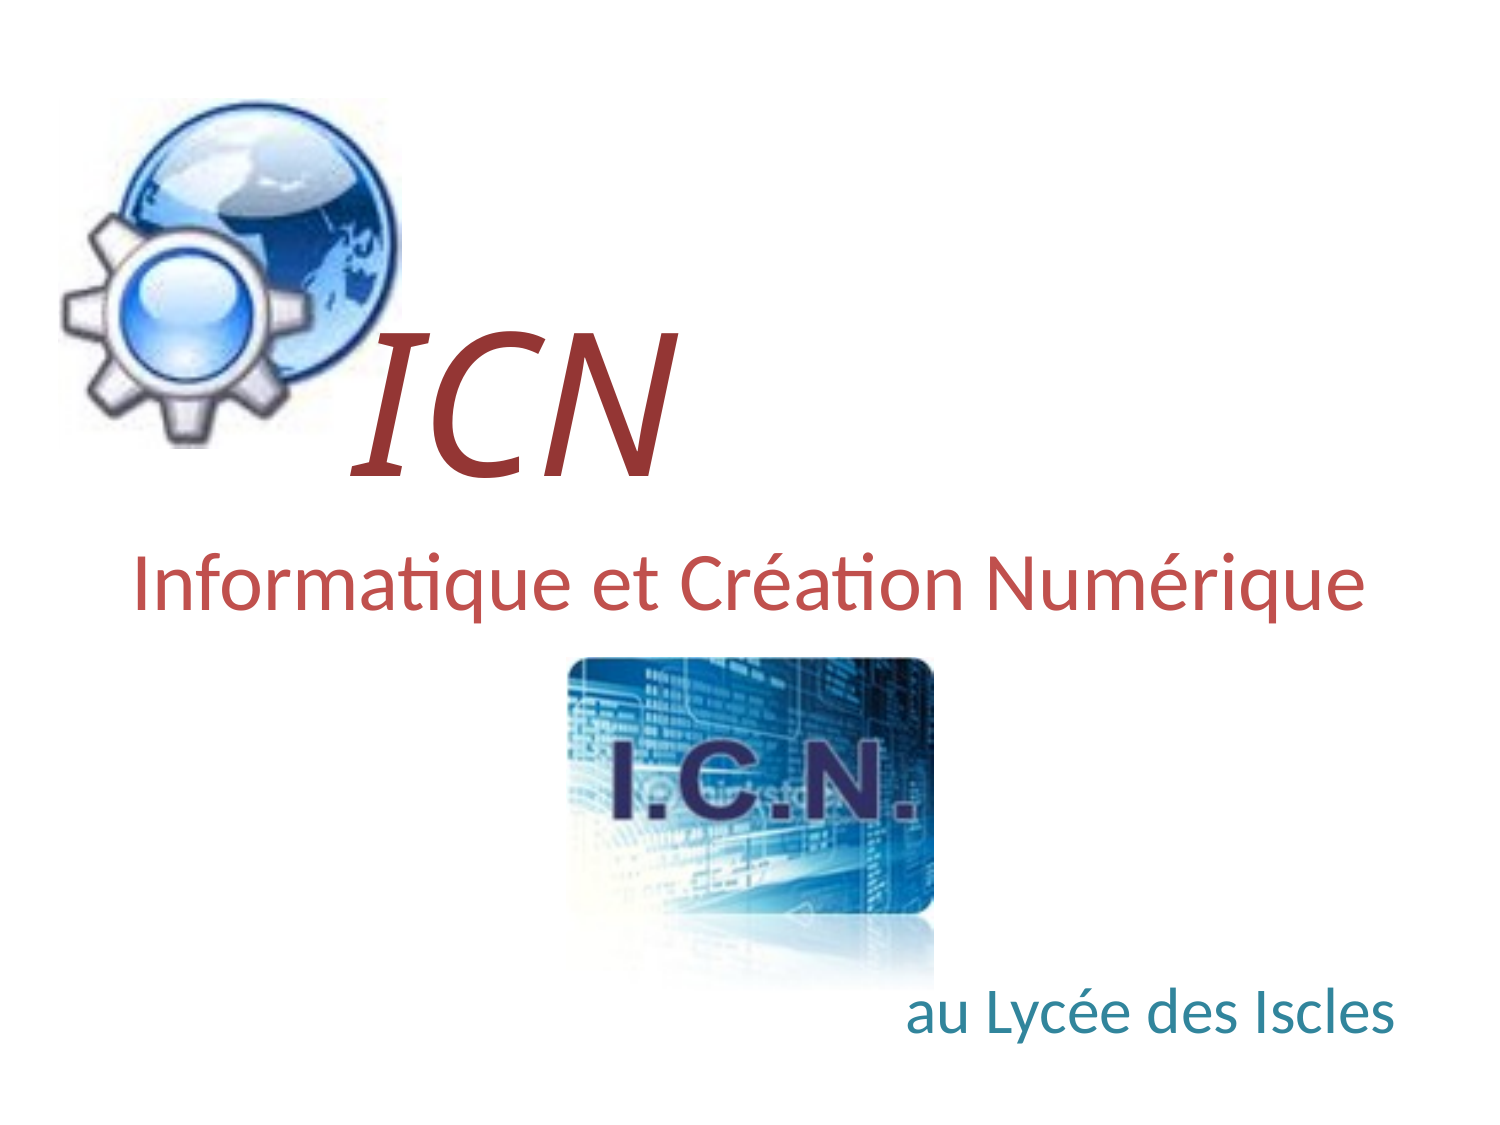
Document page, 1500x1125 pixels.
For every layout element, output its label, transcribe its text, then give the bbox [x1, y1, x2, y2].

text_box ICN [339, 269, 903, 504]
picture [566, 657, 934, 993]
picture [58, 98, 402, 449]
title Informatique et Création Numérique [82, 492, 1418, 663]
subtitle au Lycée des Iscles [152, 960, 1412, 1055]
